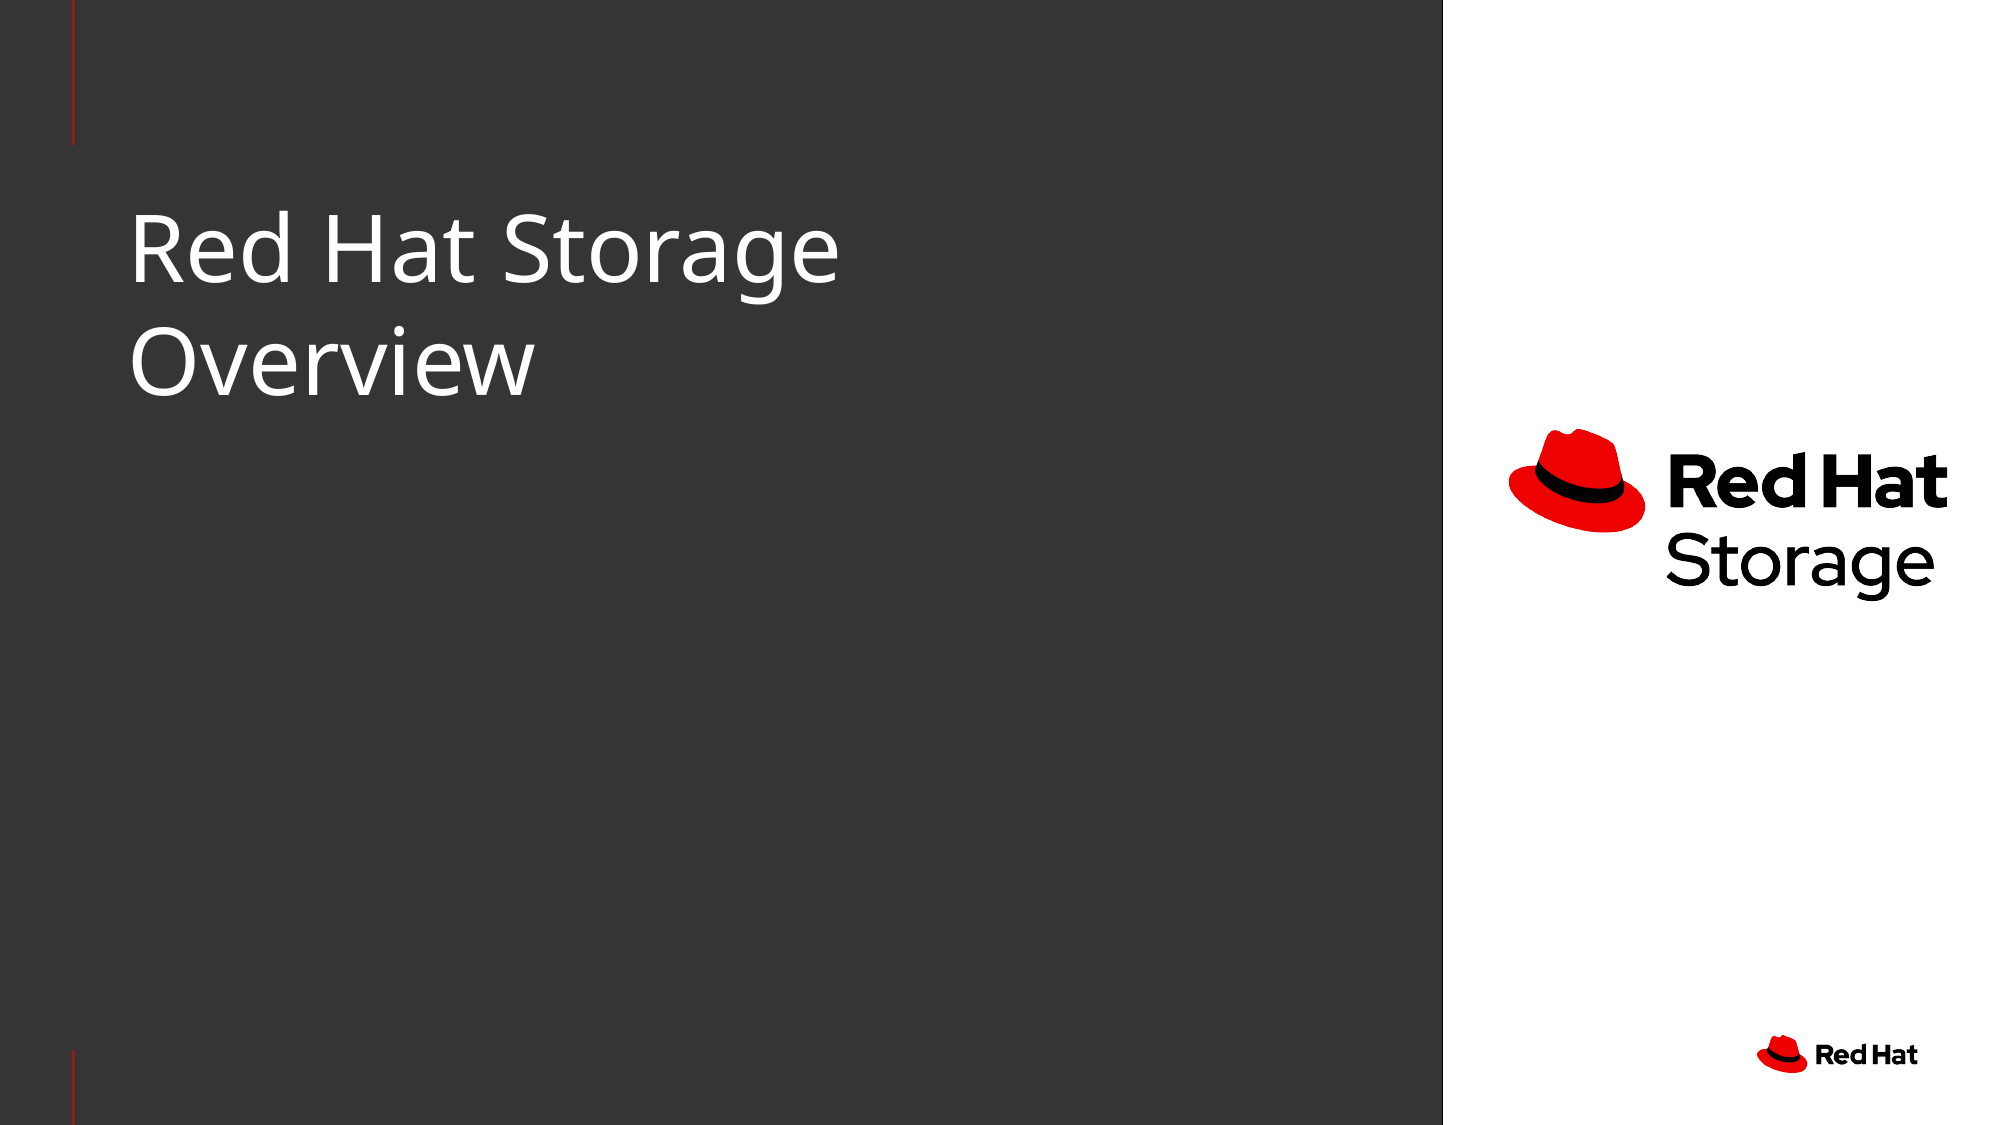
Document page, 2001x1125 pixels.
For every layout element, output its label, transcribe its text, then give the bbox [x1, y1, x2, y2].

title Red Hat Storage Overview [73, 177, 1194, 524]
picture [0, 0, 2001, 1125]
